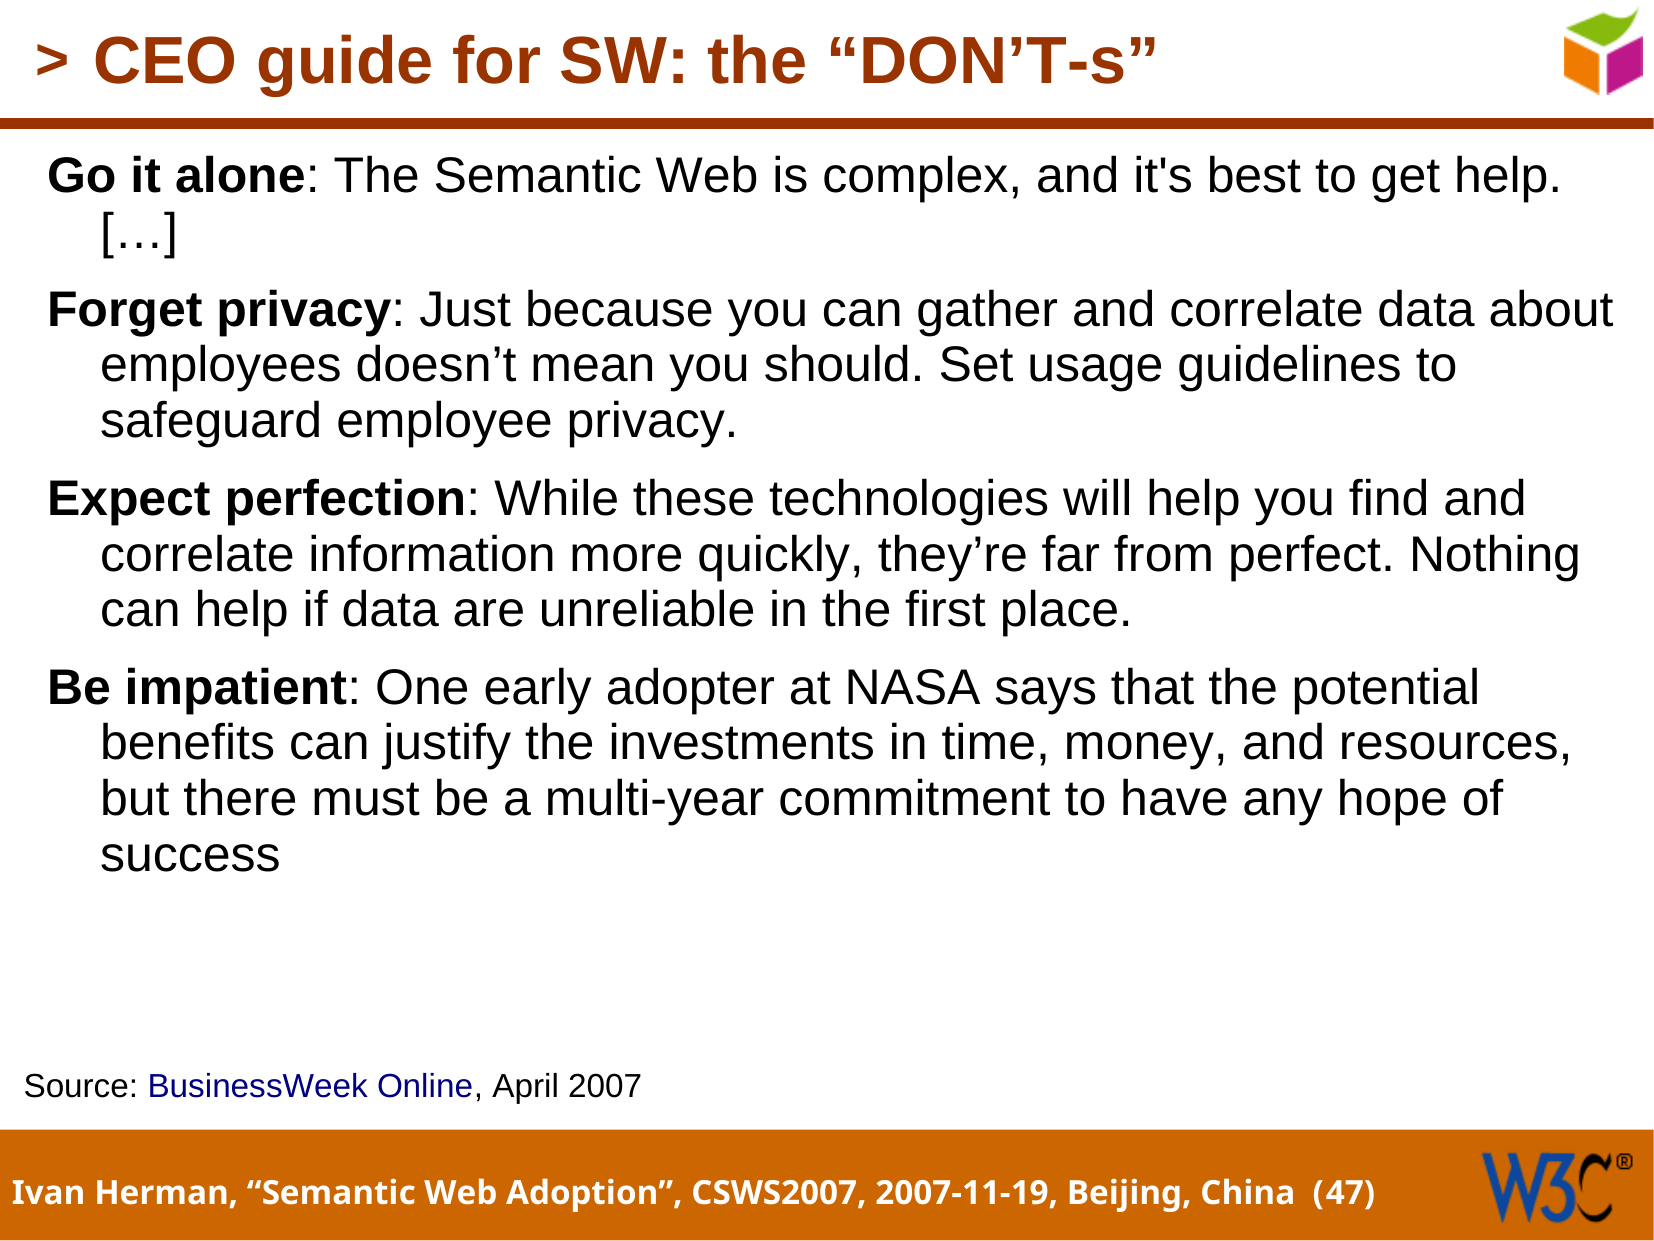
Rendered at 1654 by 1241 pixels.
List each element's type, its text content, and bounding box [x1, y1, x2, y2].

picture [1477, 1149, 1639, 1228]
picture [1564, 5, 1643, 95]
title CEO guide for SW: the “DON’T-s” [93, 7, 1493, 111]
list Go it alone: The Semantic Web is complex, and it's best to get help. […] Forget privacy: Just because you can gather and correlate data about employees doesn’t mean you should. Set usage guidelines to safeguard employee privacy. Expect perfection: While these technologies will help you find and correlate information more quickly, they’re far from perfect. Nothing can help if data are unreliable in the first place. Be impatient: One early adopter at NASA says that the potential benefits can justify the investments in time, money, and resources, but there must be a multi-year commitment to have any hope of success [29, 147, 1624, 1119]
text_box Source: BusinessWeek Online, April 2007 [8, 1062, 658, 1116]
